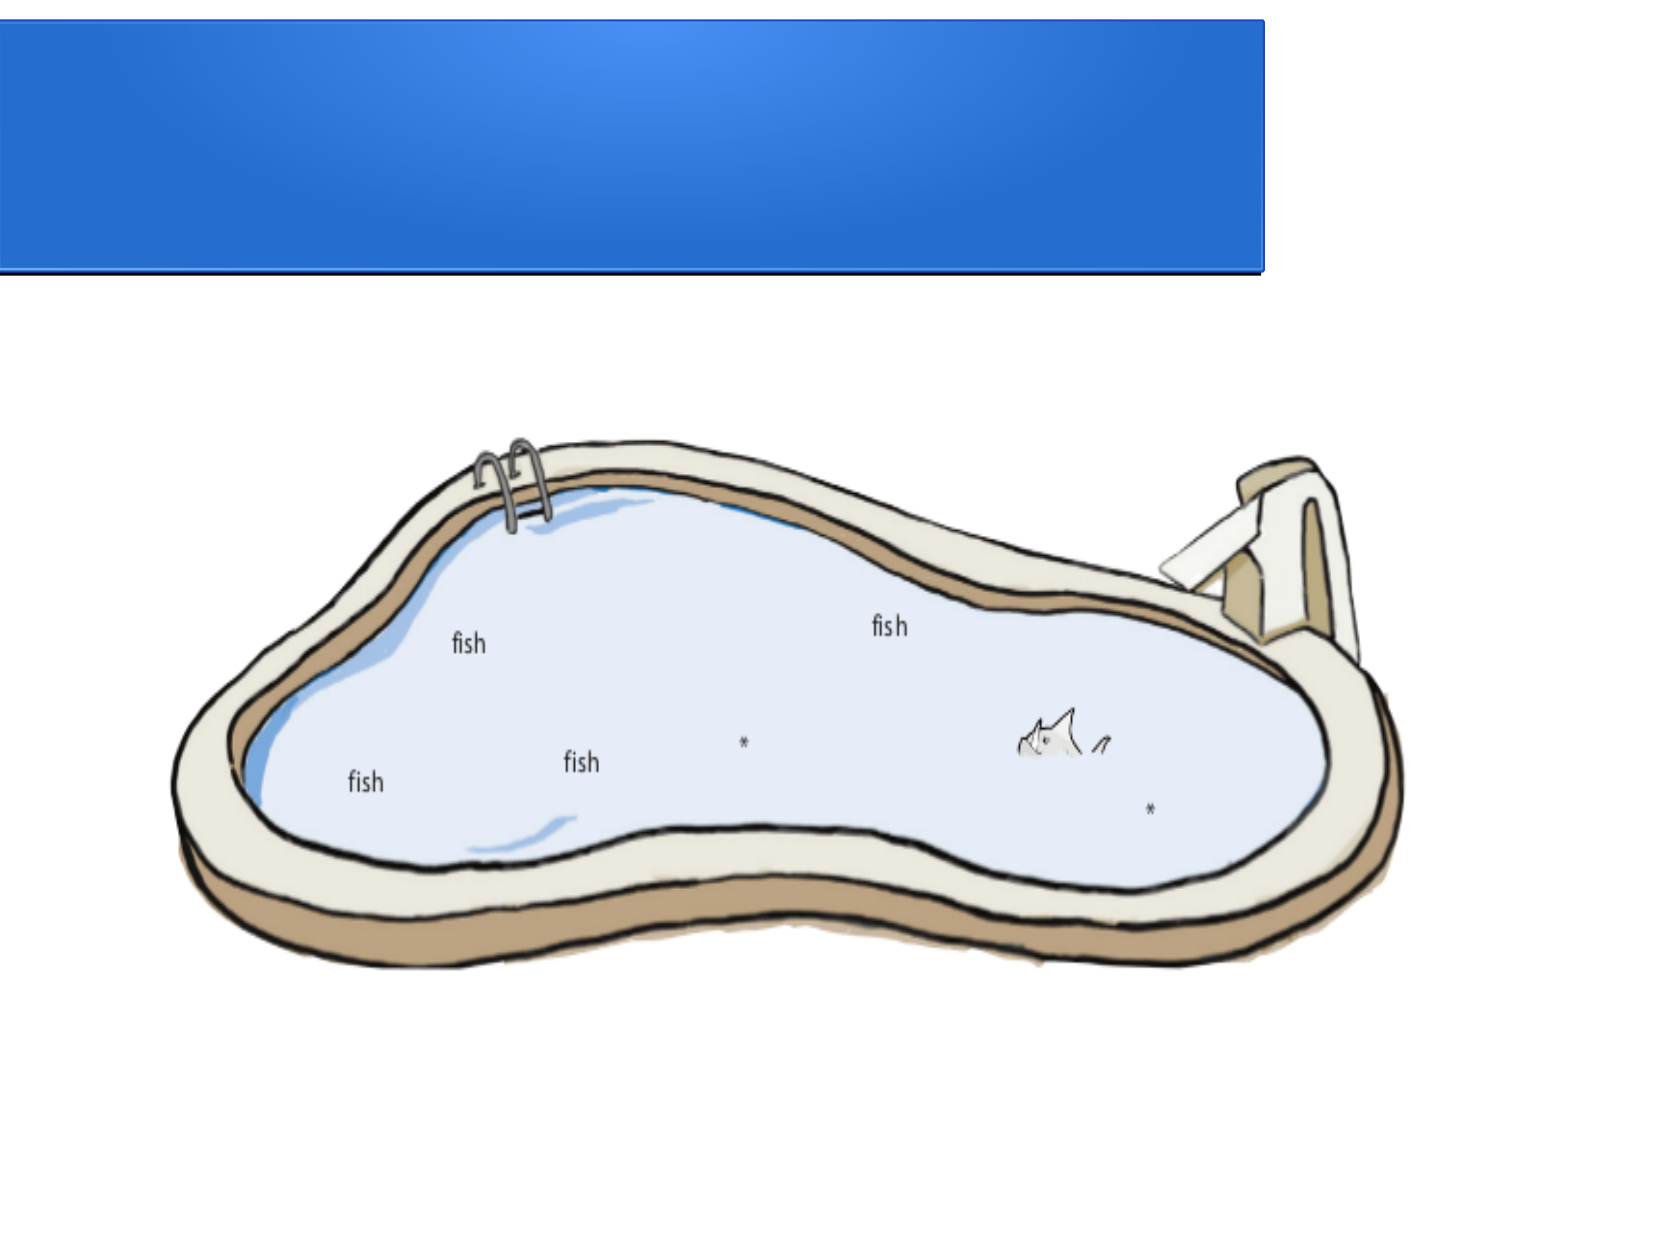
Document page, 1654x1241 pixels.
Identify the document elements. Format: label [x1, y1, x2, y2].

picture [129, 389, 1489, 993]
